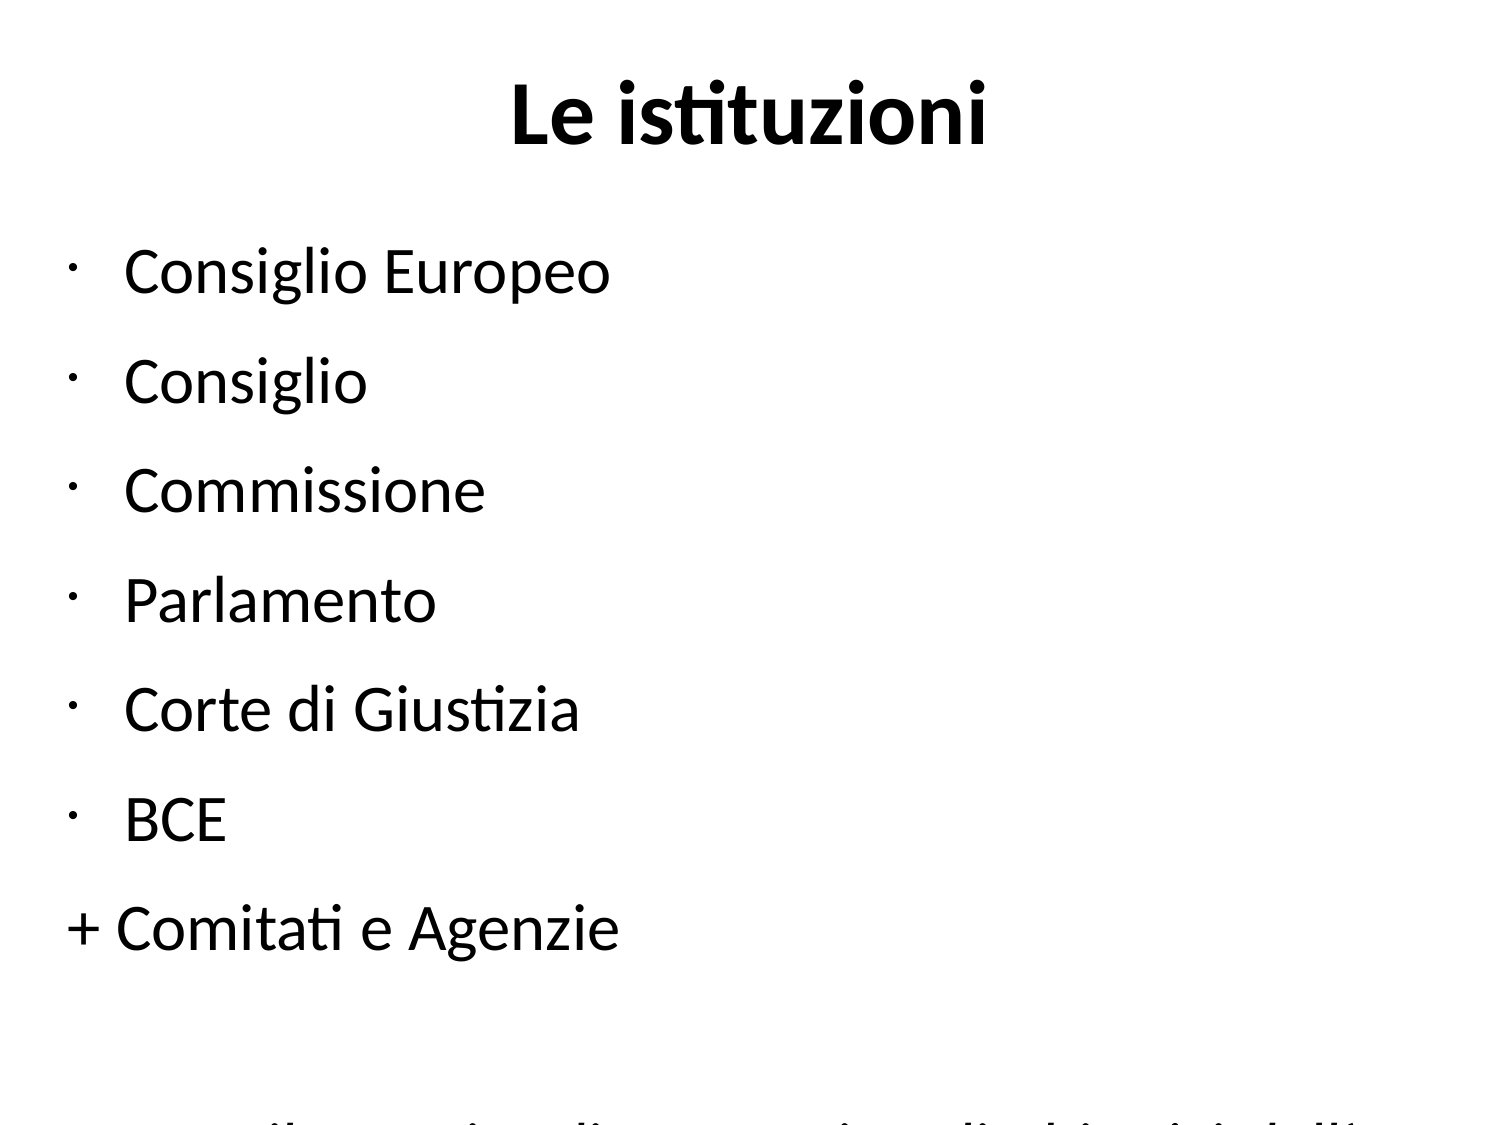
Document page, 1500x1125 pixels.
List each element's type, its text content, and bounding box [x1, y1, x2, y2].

list Consiglio Europeo Consiglio Commissione Parlamento Corte di Giustizia BCE + Comitati e Agenzie Hanno il compito di perseguire gli obiettivi dell’Ue promuovendone i valori in un’ottica di «leale collaborazione» [53, 219, 1447, 1047]
title Le istituzioni [75, 45, 1425, 185]
